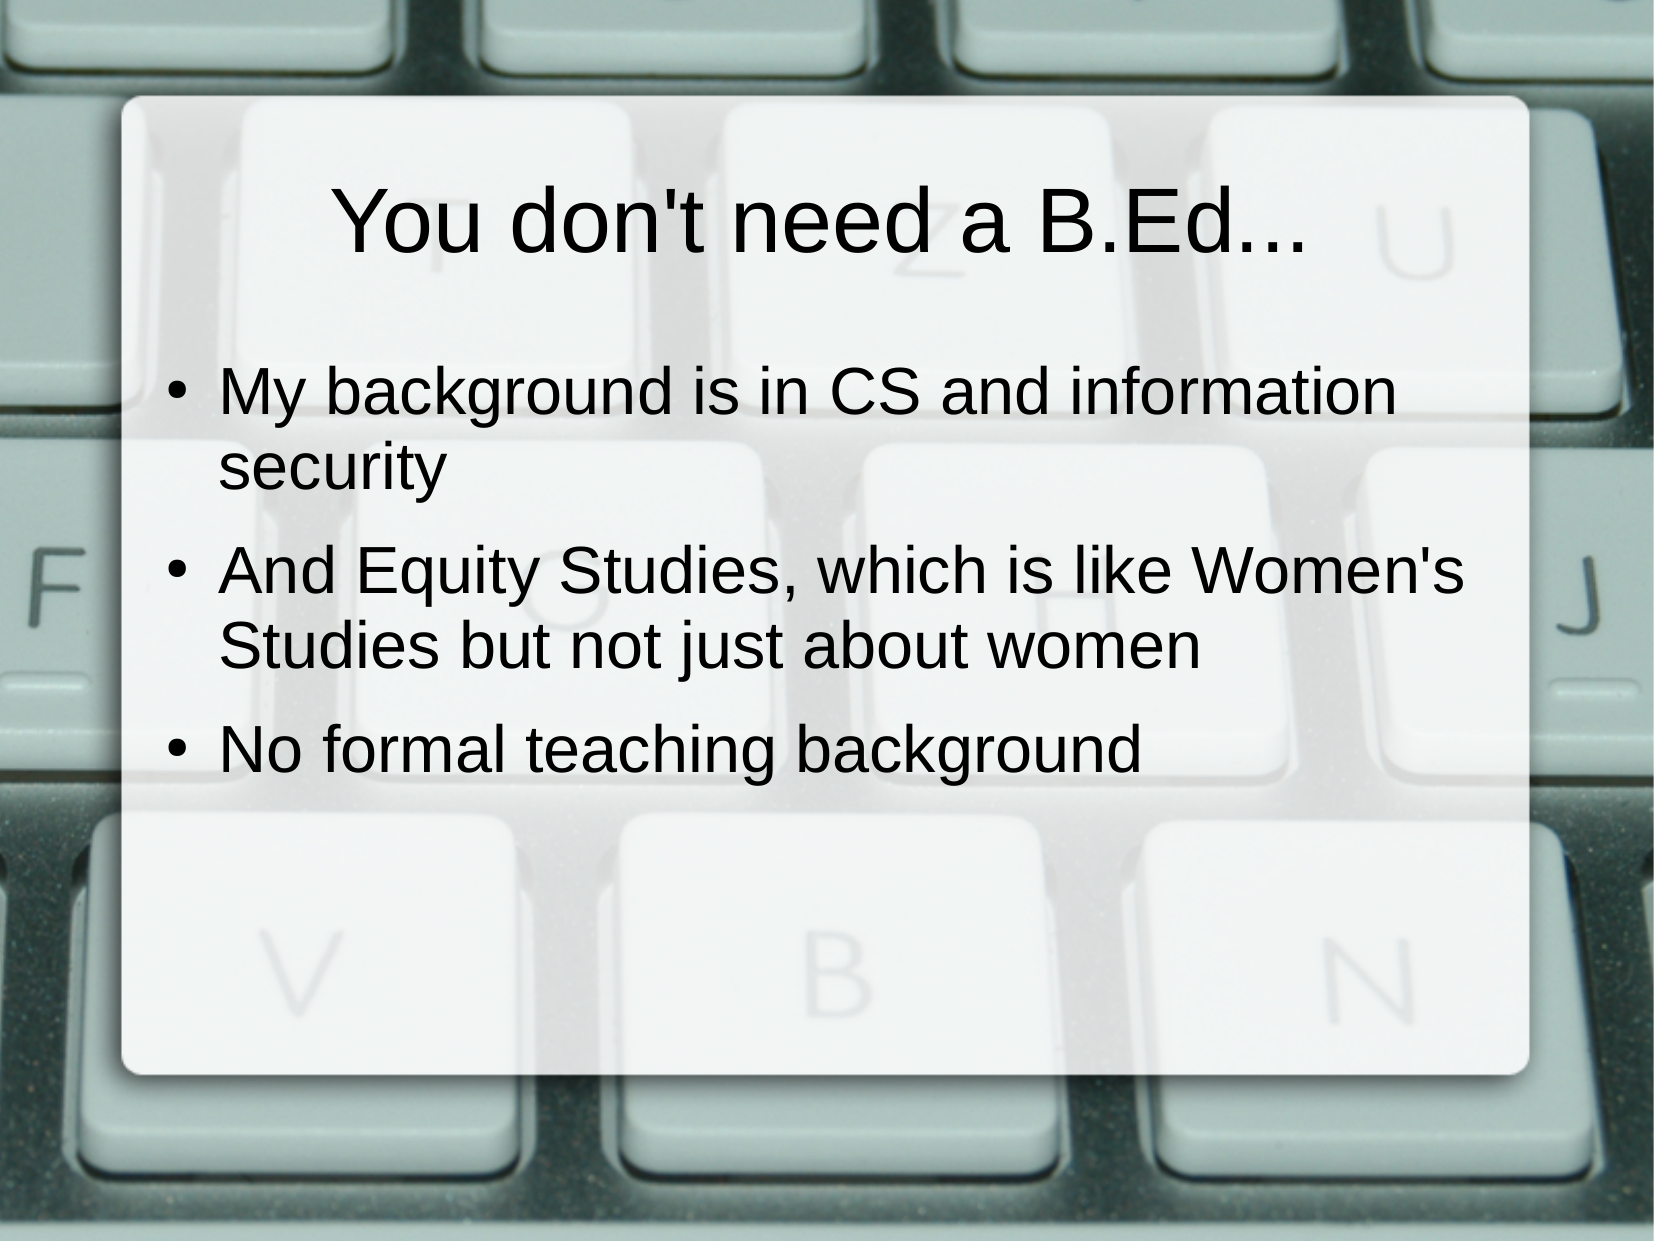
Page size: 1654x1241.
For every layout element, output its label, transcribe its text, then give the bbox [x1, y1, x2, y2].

list My background is in CS and information security And Equity Studies, which is like Women's Studies but not just about women No formal teaching background [147, 354, 1506, 1159]
title You don't need a B.Ed... [135, 125, 1506, 318]
picture [0, 0, 1654, 1241]
